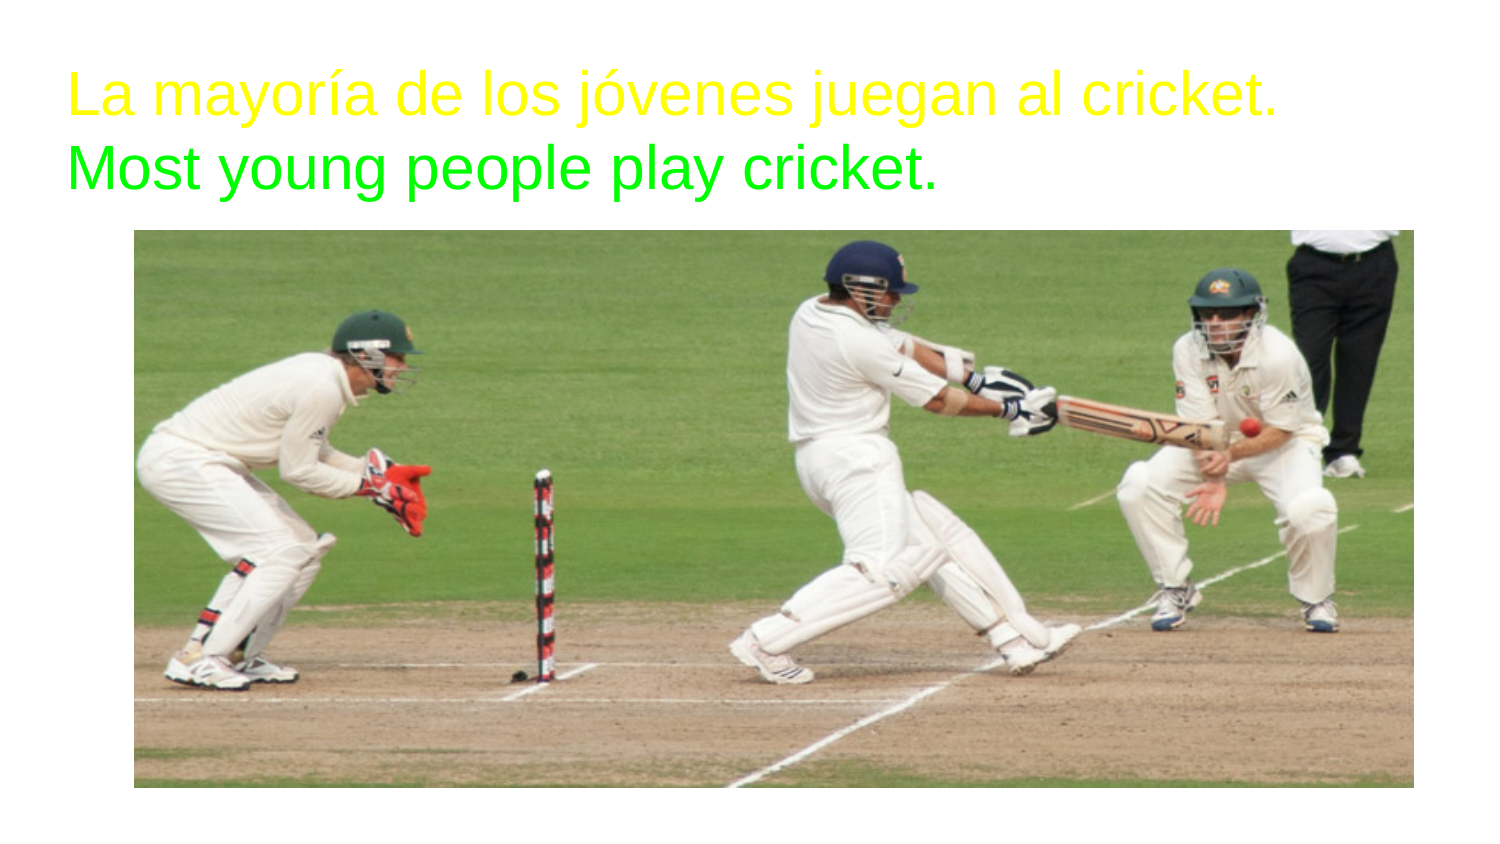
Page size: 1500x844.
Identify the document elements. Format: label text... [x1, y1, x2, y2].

title La mayoría de los jóvenes juegan al cricket. Most young people play cricket. [51, 37, 1449, 208]
picture [134, 230, 1414, 789]
